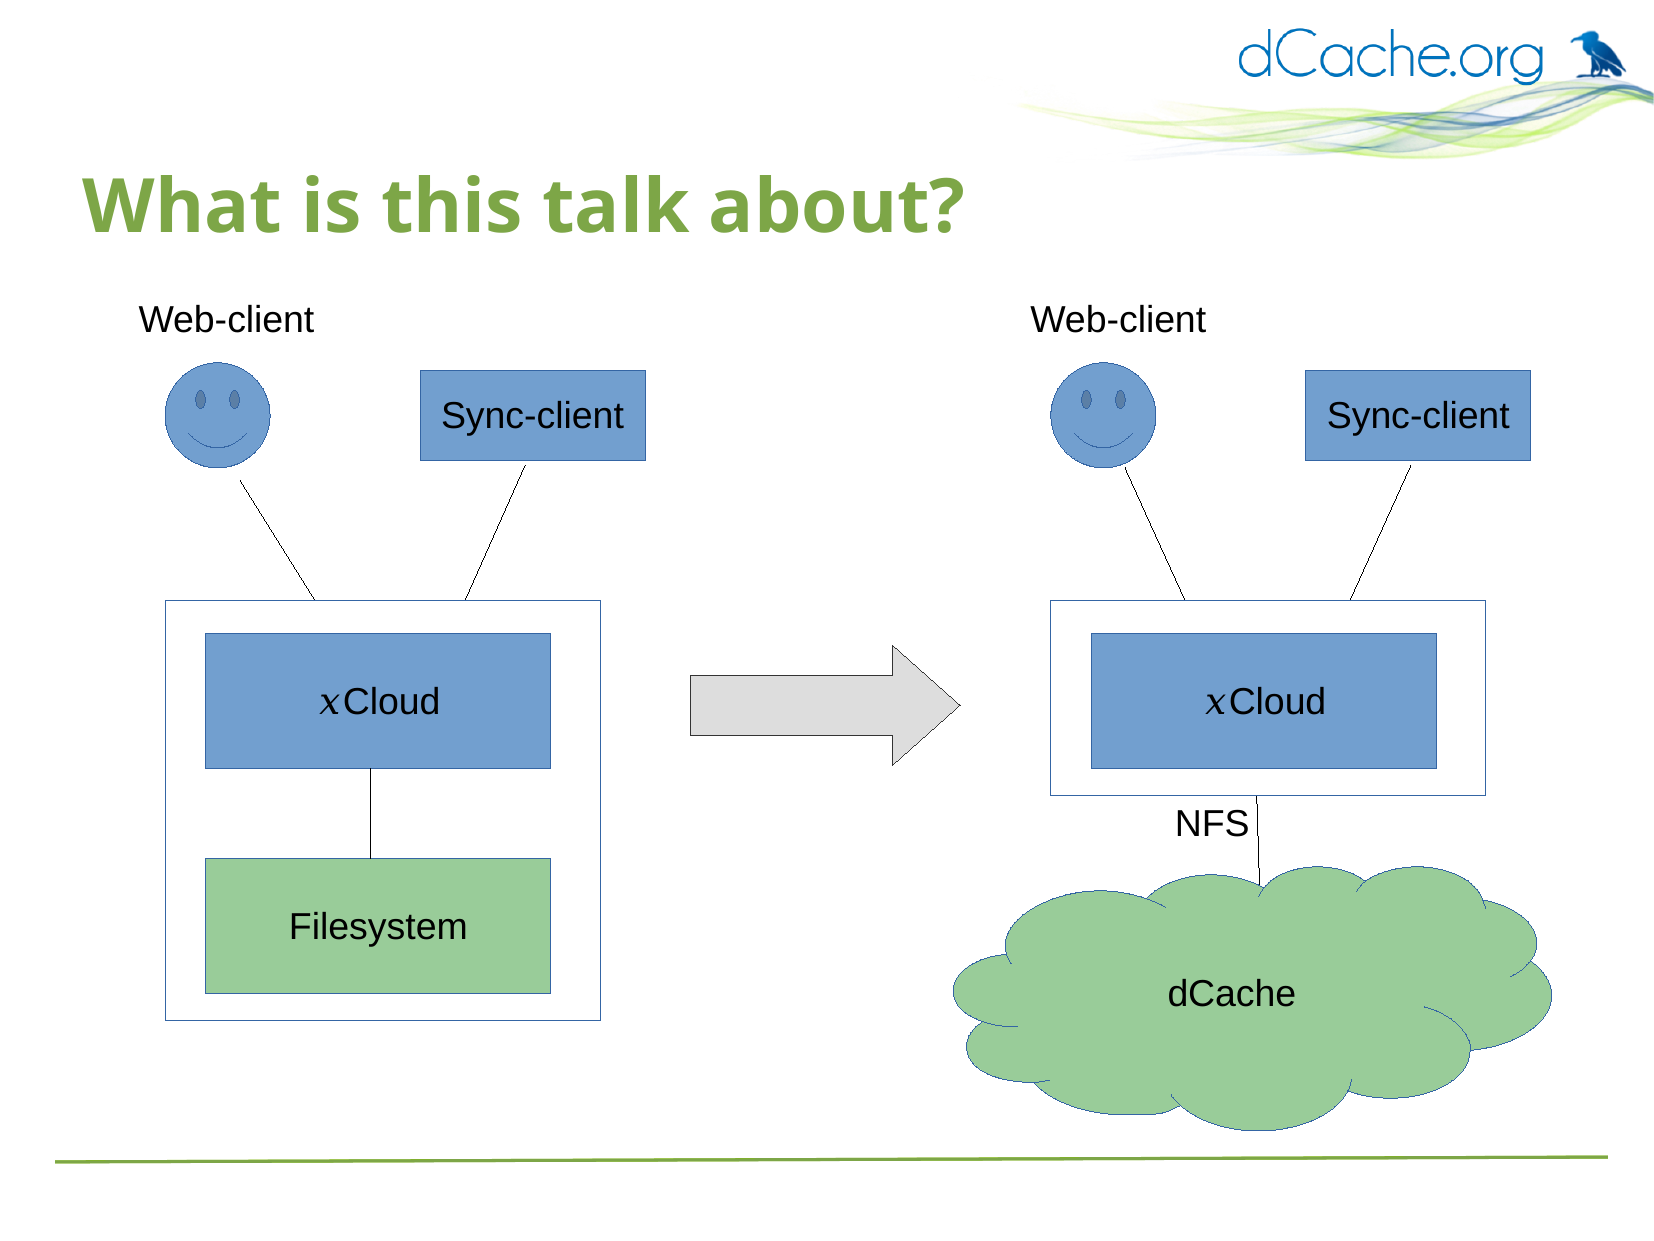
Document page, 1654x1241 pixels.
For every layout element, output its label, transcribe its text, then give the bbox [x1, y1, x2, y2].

text_box [1050, 366, 1156, 468]
text_box NFS [1160, 795, 1265, 853]
text_box 𝑥Cloud [205, 633, 551, 769]
text_box Sync-client [420, 370, 646, 461]
text_box Sync-client [1305, 370, 1531, 461]
title What is this talk about? [82, 155, 1605, 252]
text_box [690, 645, 961, 766]
text_box dCache [953, 866, 1552, 1131]
text_box Filesystem [205, 858, 551, 994]
text_box Web-client [990, 290, 1246, 366]
text_box Web-client [99, 290, 355, 366]
picture [956, 16, 1654, 169]
text_box 𝑥Cloud [1091, 633, 1437, 769]
text_box [165, 366, 271, 468]
